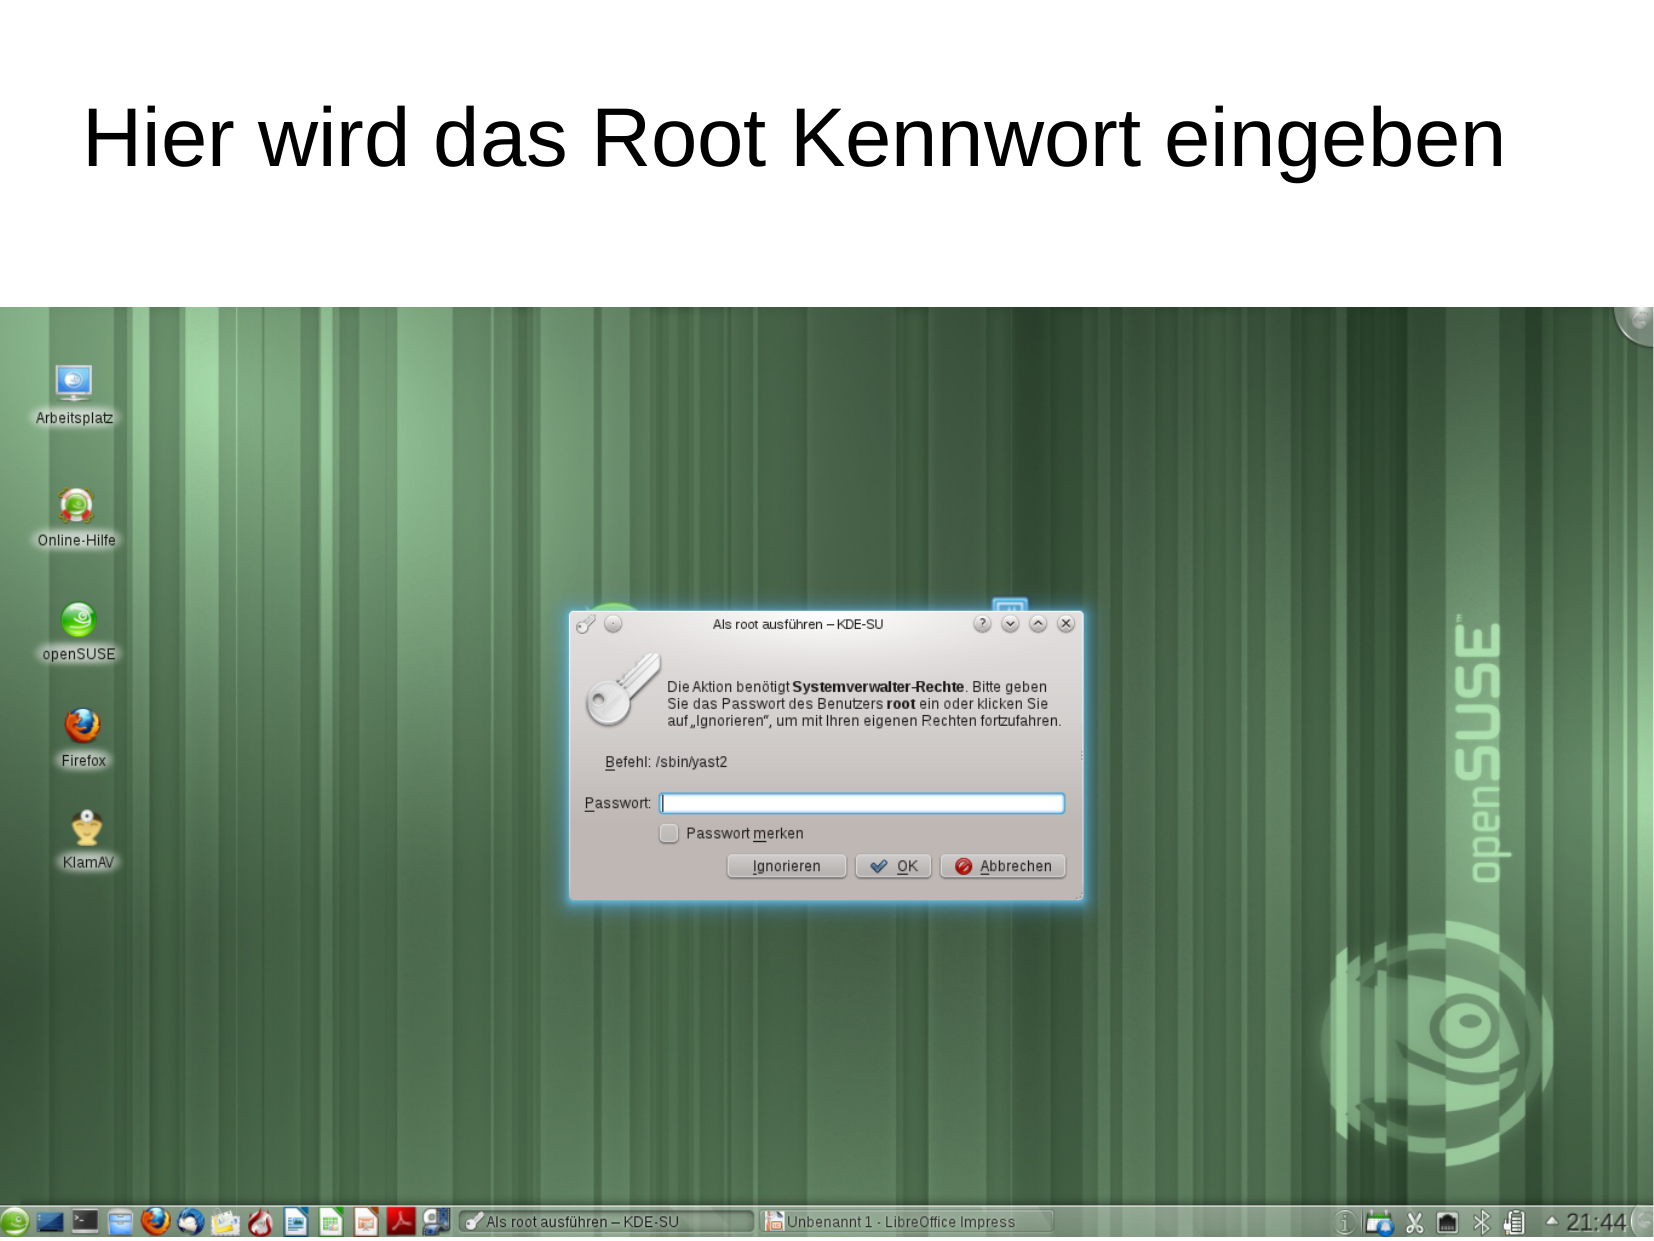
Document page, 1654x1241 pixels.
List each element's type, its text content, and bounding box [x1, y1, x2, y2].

picture [0, 307, 1654, 1237]
title Hier wird das Root Kennwort eingeben [82, 68, 1571, 208]
